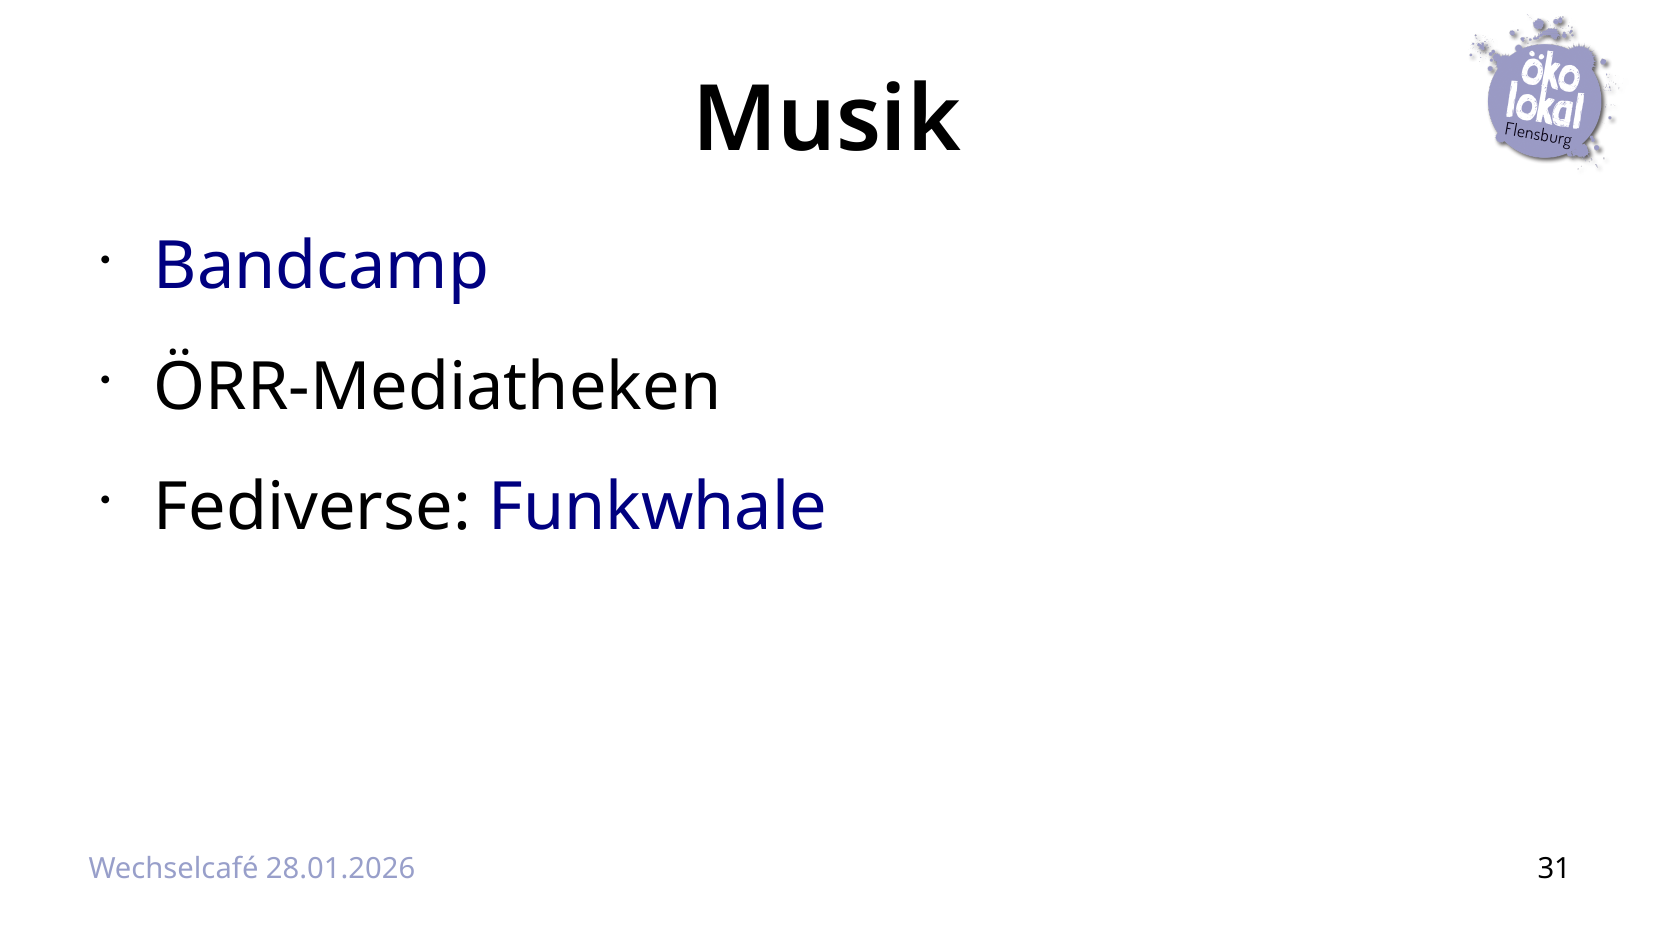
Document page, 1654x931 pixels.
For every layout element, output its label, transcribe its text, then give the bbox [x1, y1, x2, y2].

list Bandcamp ÖRR-Mediatheken Fediverse: Funkwhale [82, 217, 1571, 758]
picture [1444, 0, 1654, 178]
title Musik [82, 37, 1571, 193]
